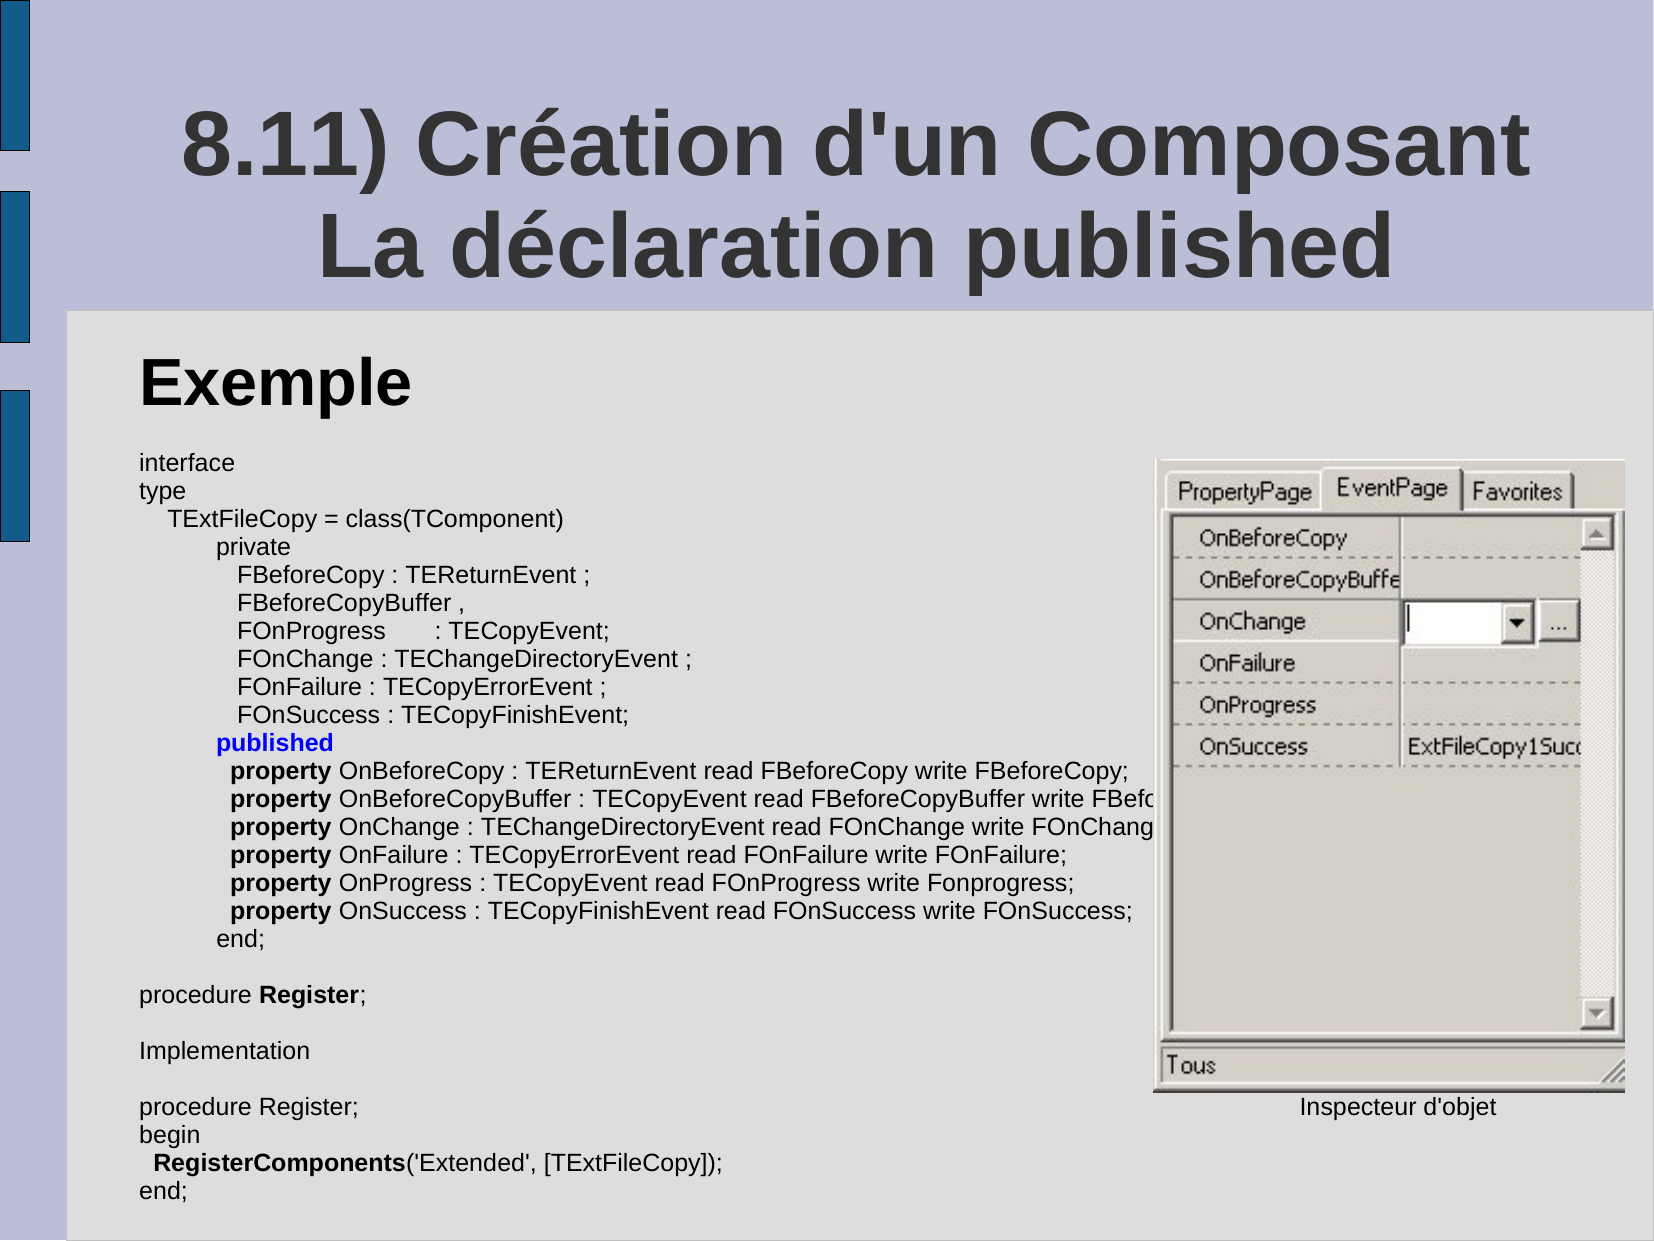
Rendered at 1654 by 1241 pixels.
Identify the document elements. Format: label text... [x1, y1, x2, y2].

title 8.11) Création d'un Composant La déclaration published [121, 91, 1534, 299]
list Exemple interface type TExtFileCopy = class(TComponent) private FBeforeCopy : TEReturnEvent ; FBeforeCopyBuffer , FOnProgress : TECopyEvent; FOnChange : TEChangeDirectoryEvent ; FOnFailure : TECopyErrorEvent ; FOnSuccess : TECopyFinishEvent; published property OnBeforeCopy : TEReturnEvent read FBeforeCopy write FBeforeCopy; property OnBeforeCopyBuffer : TECopyEvent read FBeforeCopyBuffer write FBeforeCopyBuffer; property OnChange : TEChangeDirectoryEvent read FOnChange write FOnChange; property OnFailure : TECopyErrorEvent read FOnFailure write FOnFailure; property OnProgress : TECopyEvent read FOnProgress write Fonprogress; property OnSuccess : TECopyFinishEvent read FOnSuccess write FOnSuccess; end; procedure Register; Implementation procedure Register; Inspecteur d'objet begin RegisterComponents('Extended', [TExtFileCopy]); end; [121, 344, 1625, 1205]
picture [1153, 459, 1625, 1093]
